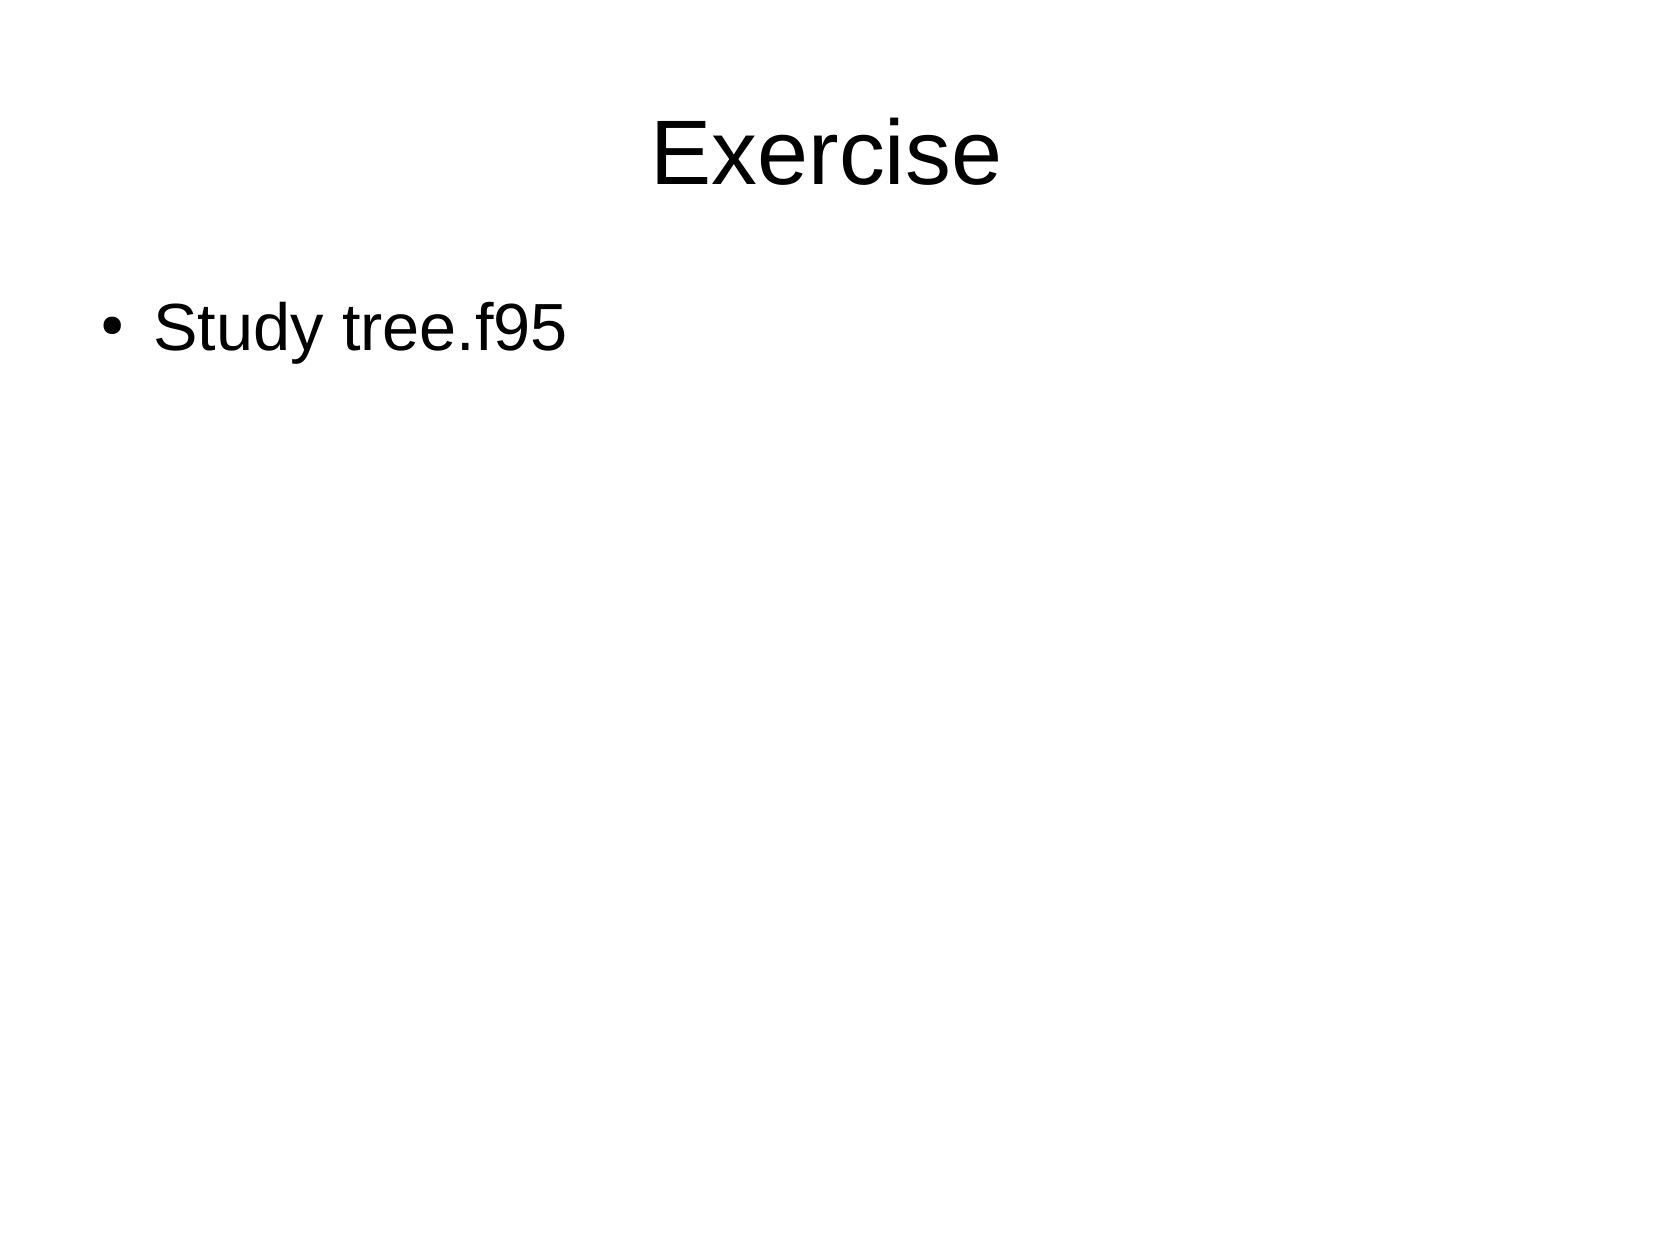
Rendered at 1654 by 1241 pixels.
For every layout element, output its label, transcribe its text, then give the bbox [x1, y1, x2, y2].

list Study tree.f95 [82, 290, 1571, 1010]
title Exercise [82, 49, 1571, 257]
